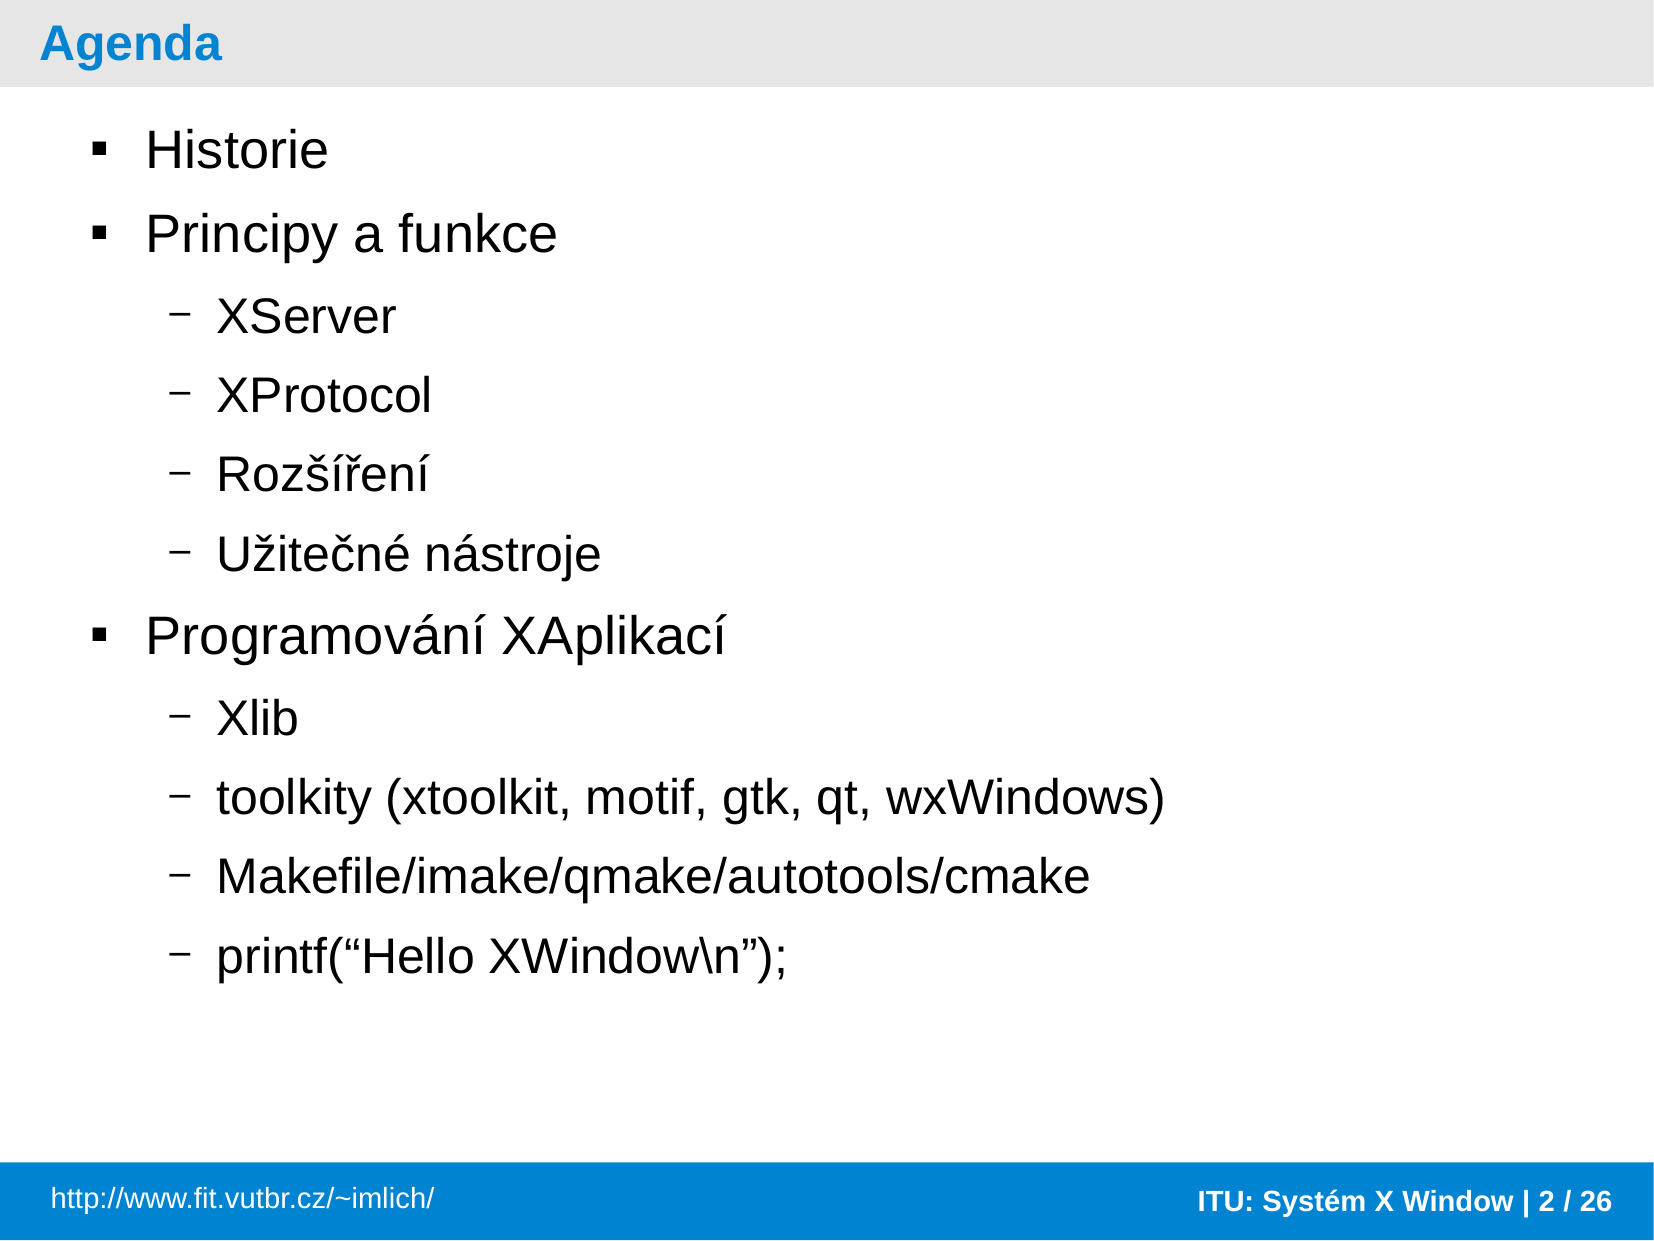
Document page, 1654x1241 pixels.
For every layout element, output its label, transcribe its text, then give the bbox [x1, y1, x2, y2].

title Agenda [39, 5, 1615, 81]
list Historie Principy a funkce XServer XProtocol Rozšíření Užitečné nástroje Programování XAplikací Xlib toolkity (xtoolkit, motif, gtk, qt, wxWindows) Makefile/imake/qmake/autotools/cmake printf(“Hello XWindow\n”); [75, 119, 1564, 1126]
